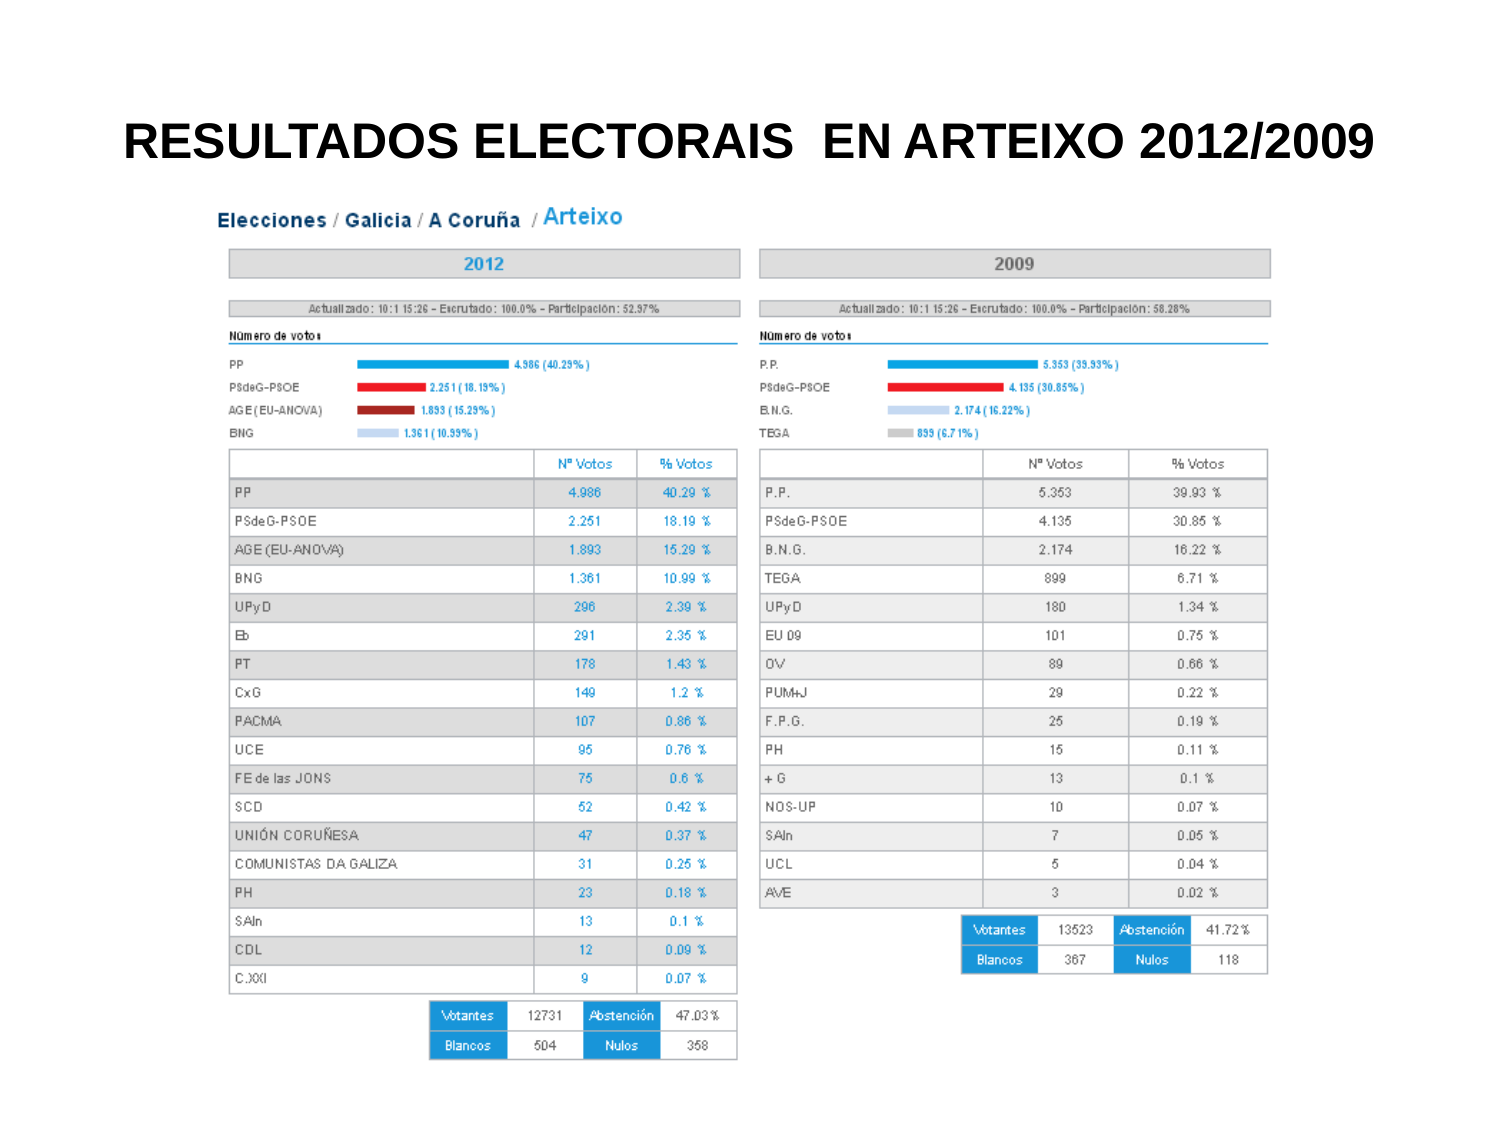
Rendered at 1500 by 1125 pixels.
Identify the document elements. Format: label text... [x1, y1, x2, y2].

picture [206, 196, 1297, 1069]
title RESULTADOS ELECTORAIS EN ARTEIXO 2012/2009 [75, 45, 1426, 233]
